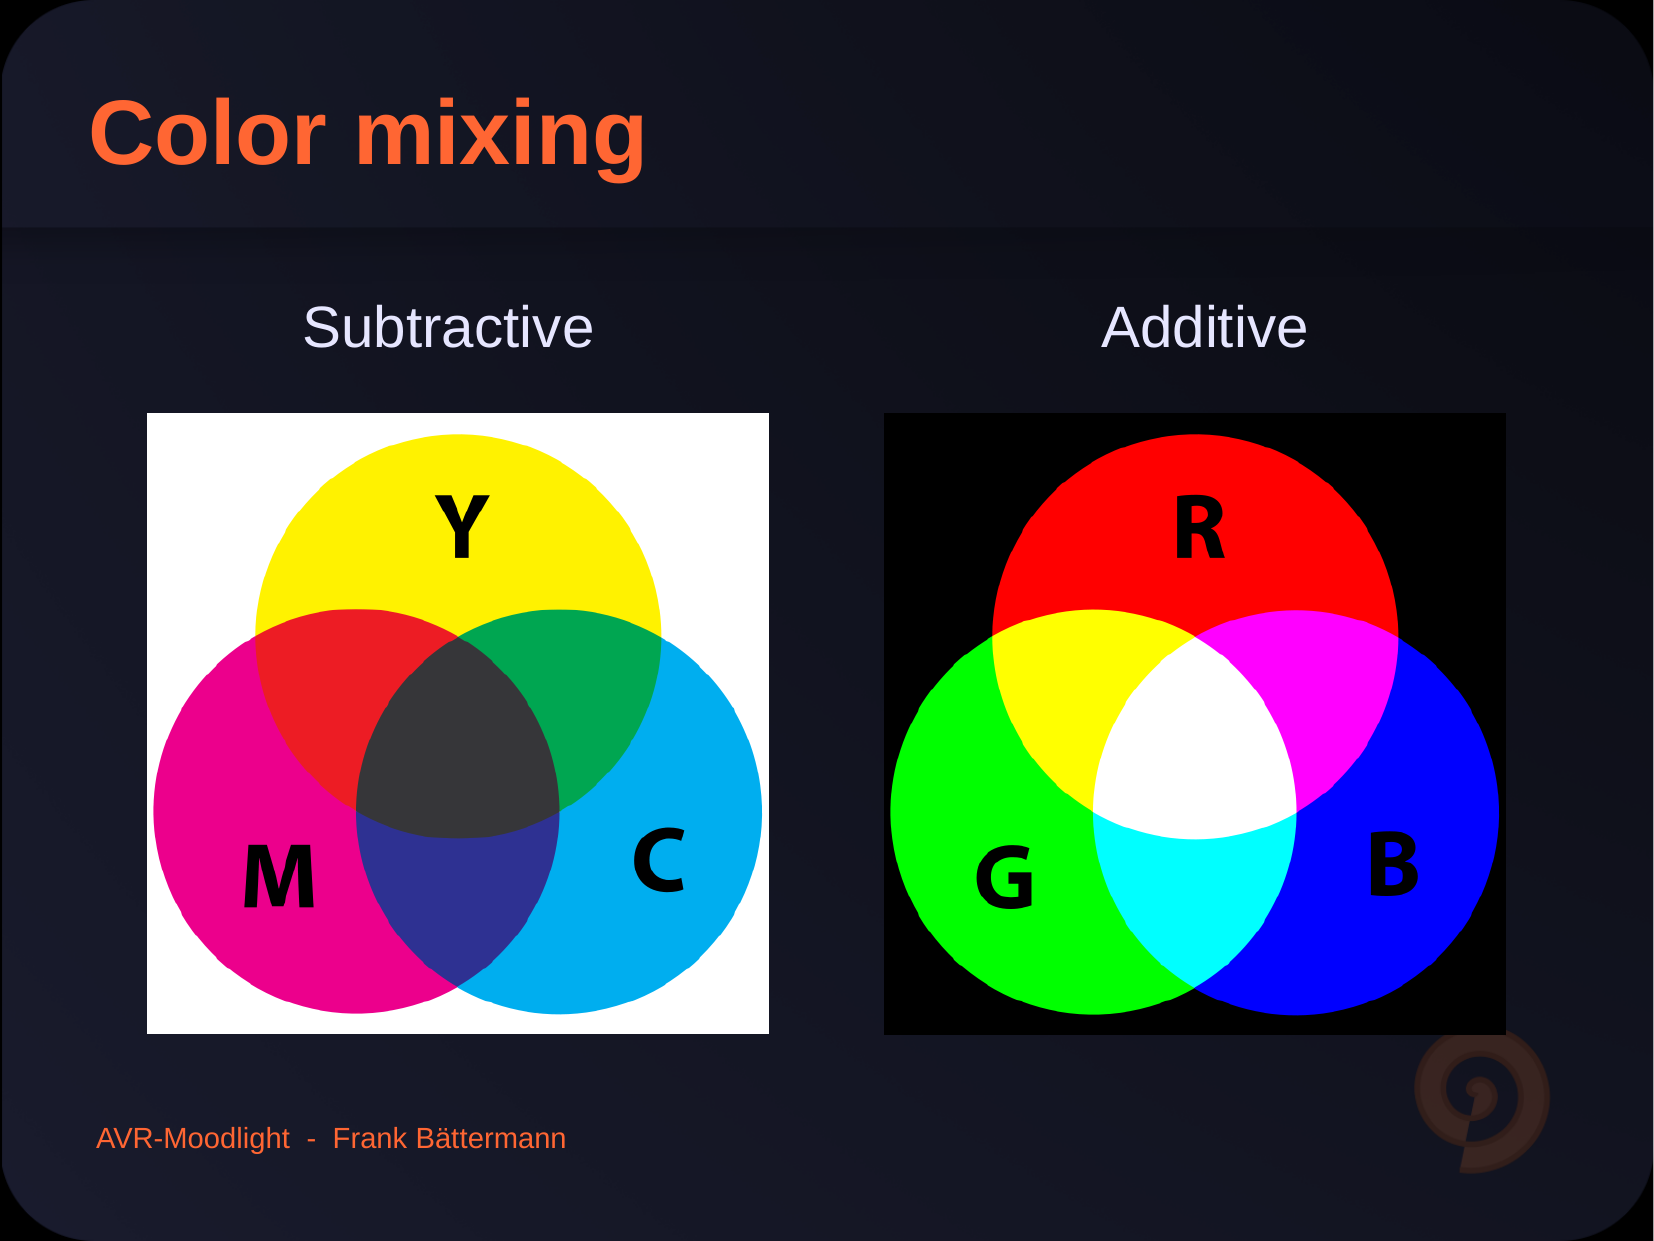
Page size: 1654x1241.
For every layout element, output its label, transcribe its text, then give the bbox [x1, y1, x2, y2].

list Additive [845, 295, 1566, 1093]
picture [0, 0, 1654, 1241]
title Color mixing [88, 59, 1565, 207]
list Subtractive [88, 295, 809, 1093]
